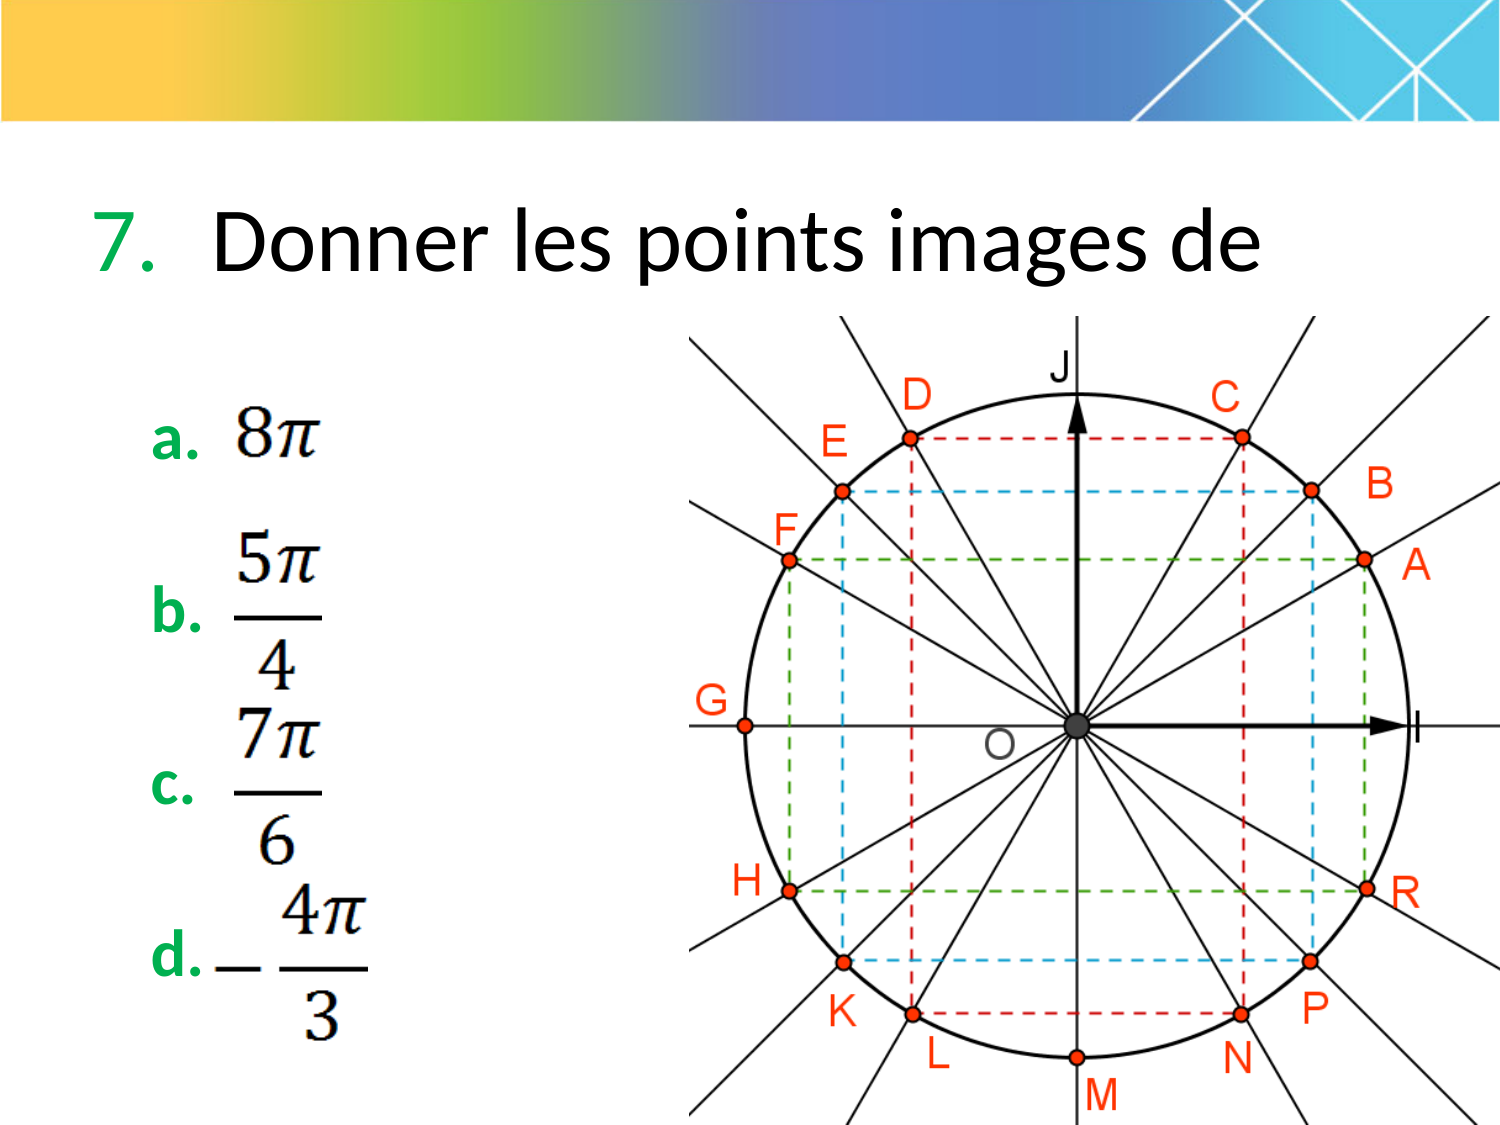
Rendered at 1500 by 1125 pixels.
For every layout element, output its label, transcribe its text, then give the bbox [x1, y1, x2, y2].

title Donner les points images de [75, 164, 1426, 305]
picture [689, 316, 1500, 1125]
picture [0, 0, 1500, 123]
picture [234, 386, 322, 489]
picture [210, 520, 368, 1055]
text_box a. b. c. d. [135, 385, 689, 998]
